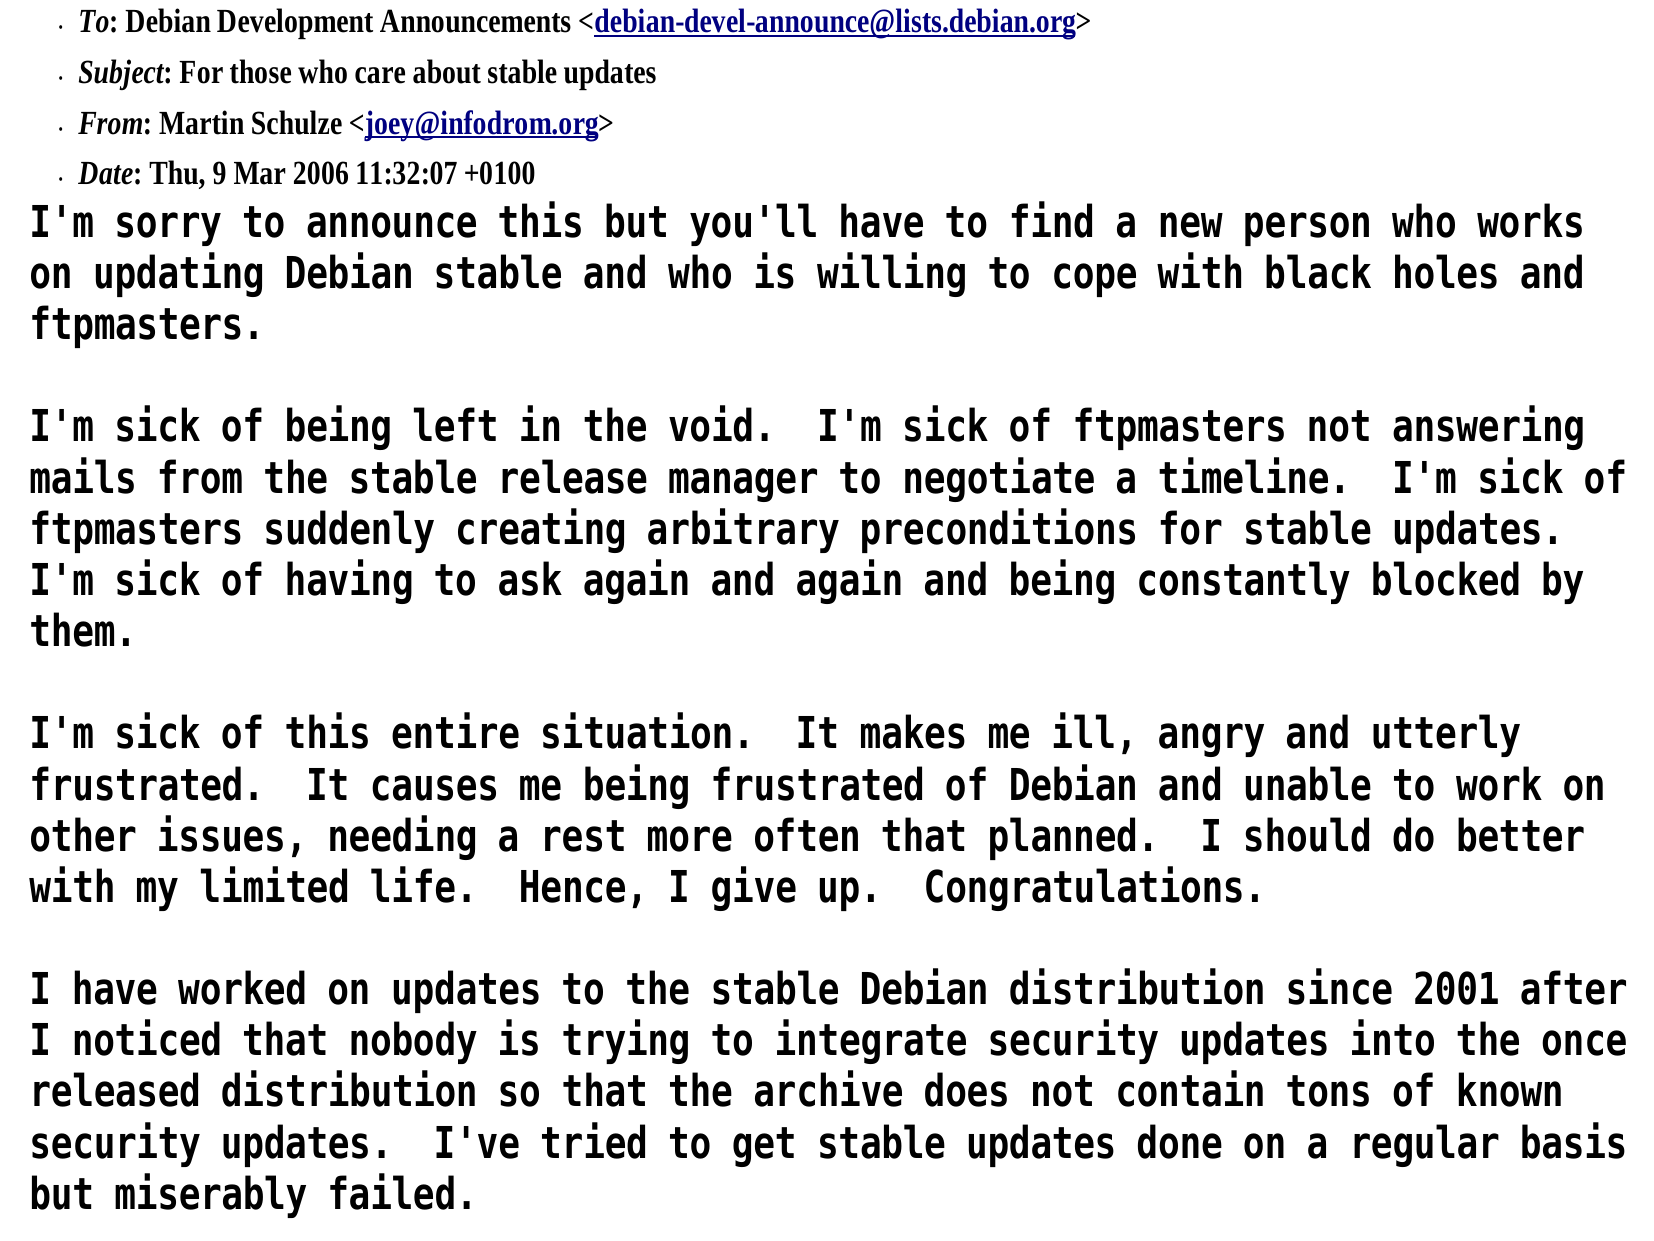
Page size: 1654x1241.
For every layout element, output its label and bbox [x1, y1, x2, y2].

chart [28, 0, 1654, 1237]
